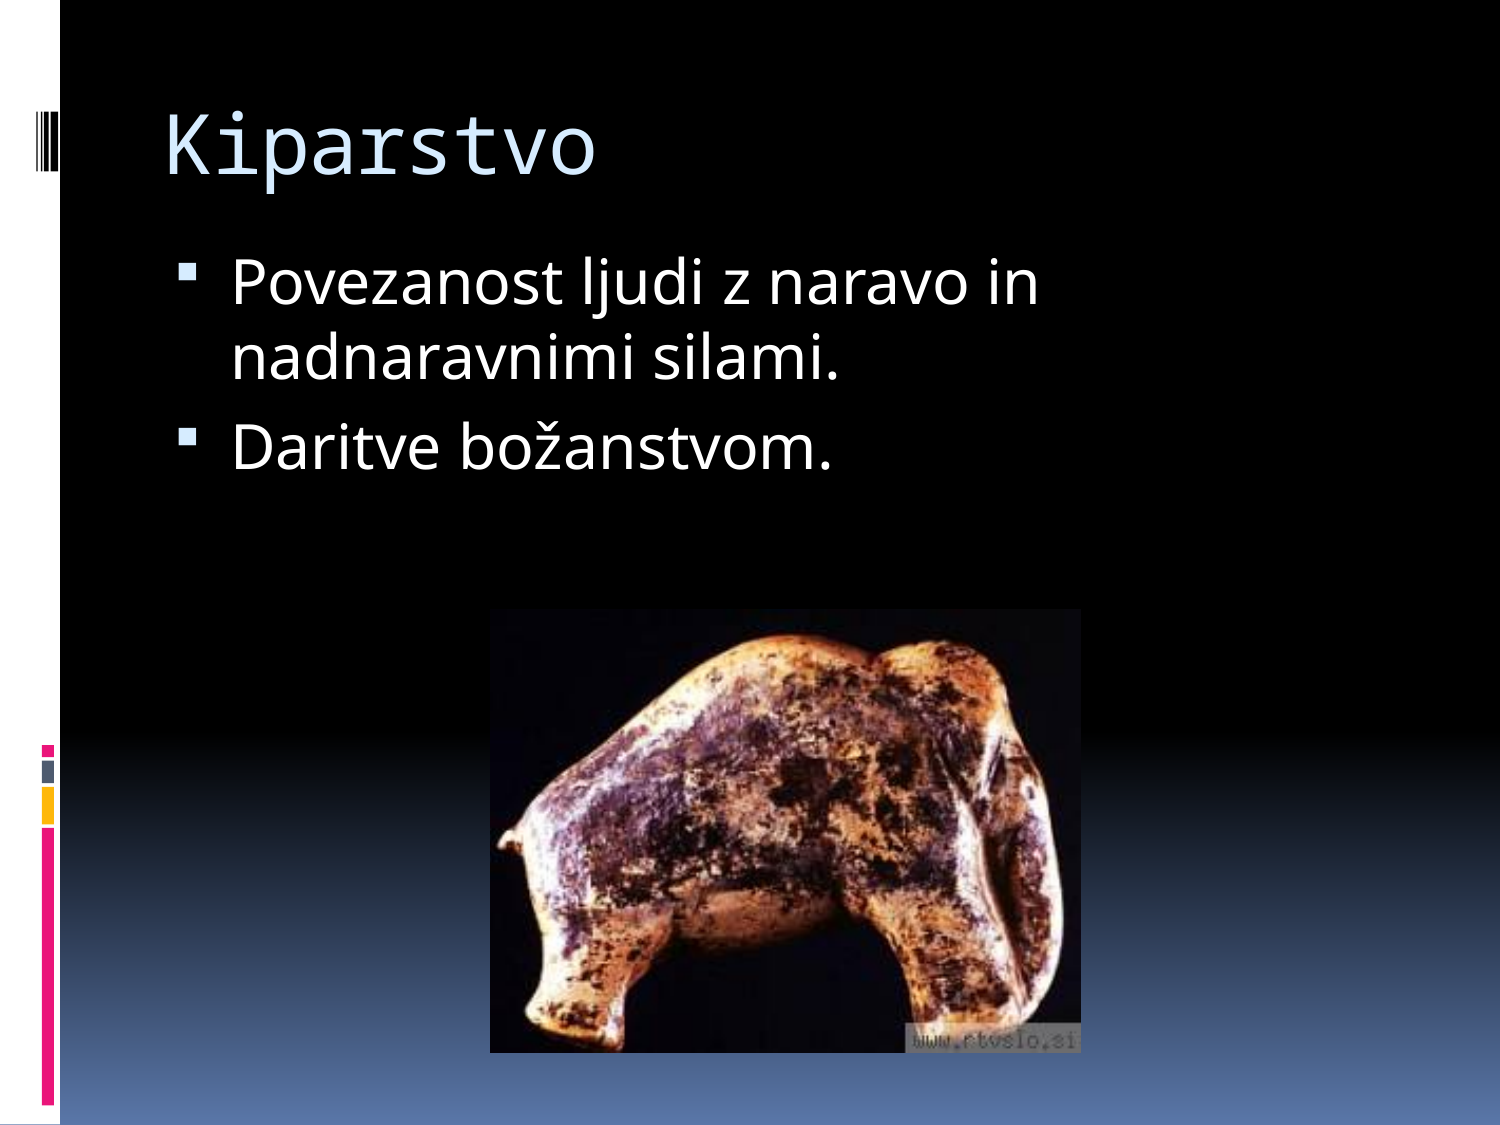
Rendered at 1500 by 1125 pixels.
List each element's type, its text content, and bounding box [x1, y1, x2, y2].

title Kiparstvo [150, 84, 1425, 235]
picture [490, 609, 1081, 1053]
list Povezanost ljudi z naravo in nadnaravnimi silami. Daritve božanstvom. [147, 234, 1423, 985]
